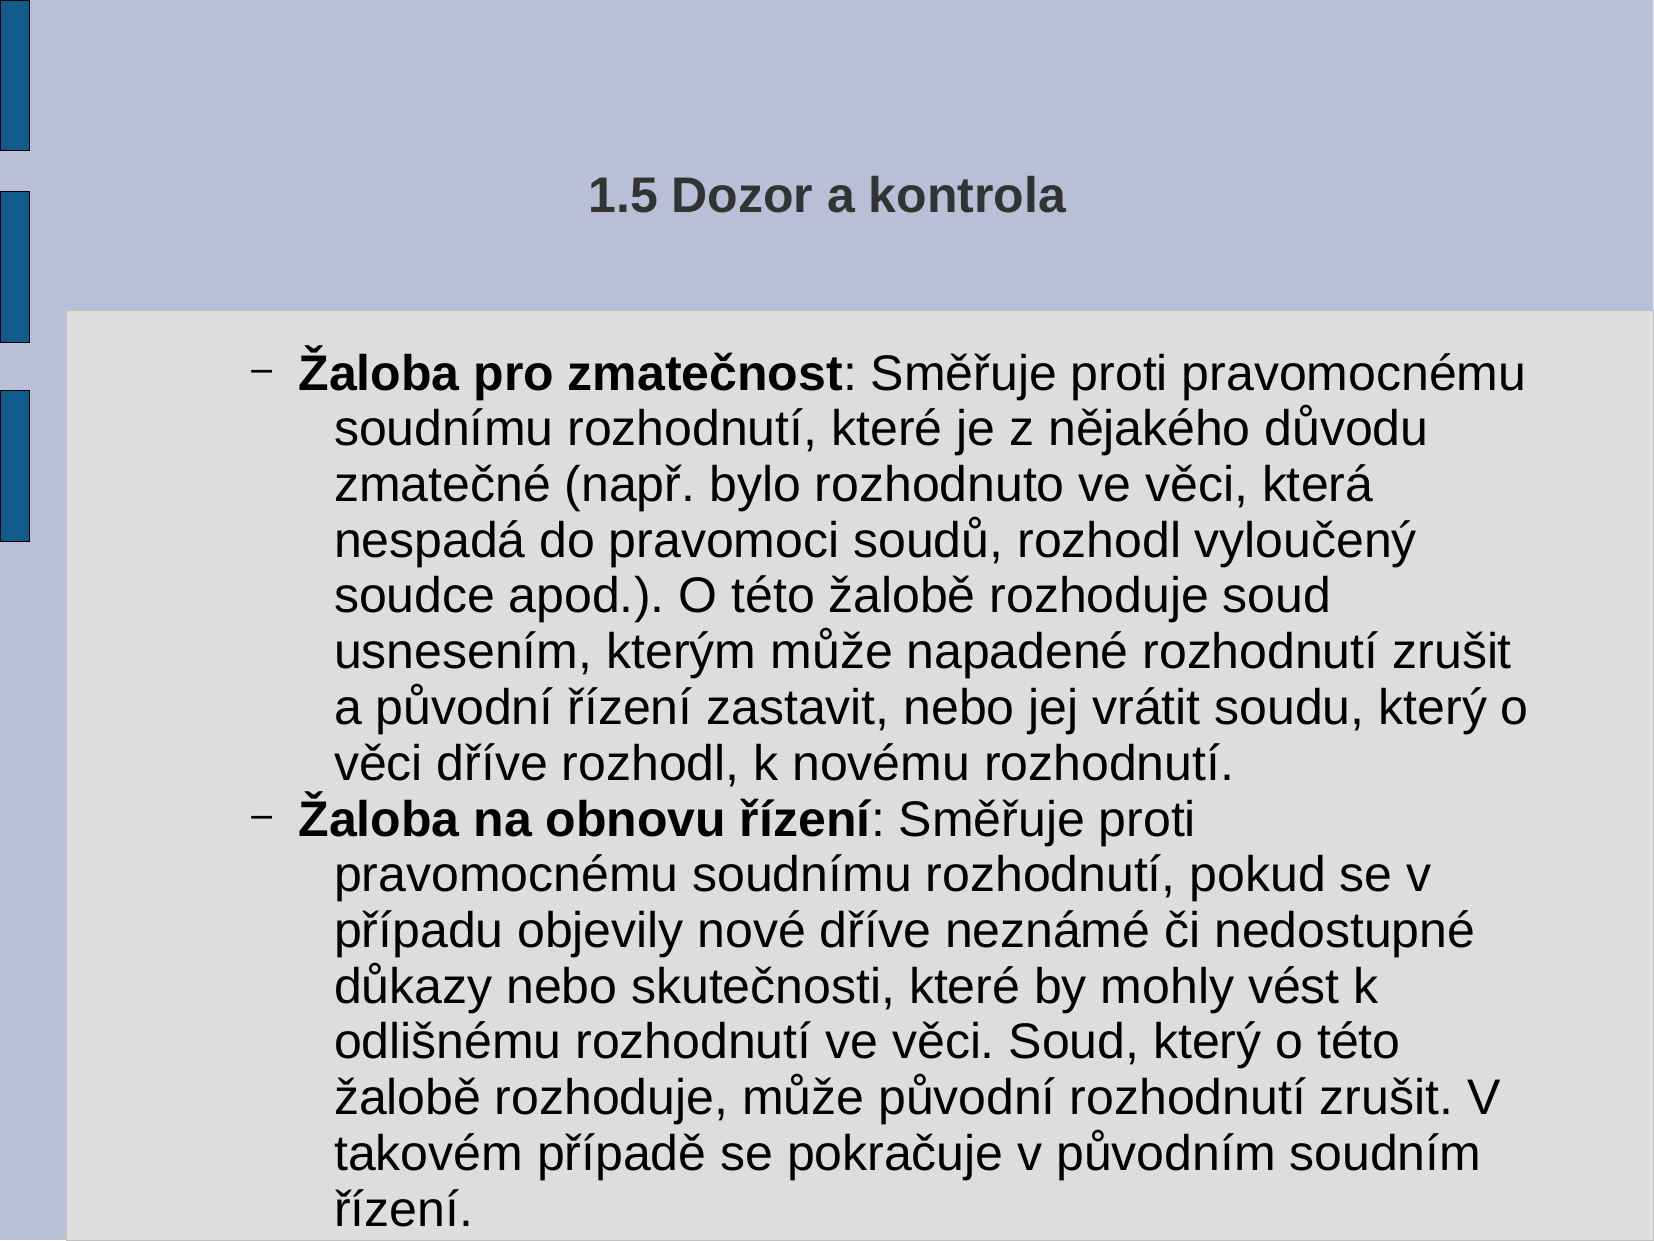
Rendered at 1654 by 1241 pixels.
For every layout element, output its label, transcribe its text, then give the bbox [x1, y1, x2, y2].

title 1.5 Dozor a kontrola [121, 91, 1534, 299]
list Žaloba pro zmatečnost: Směřuje proti pravomocnému soudnímu rozhodnutí, které je z nějakého důvodu zmatečné (např. bylo rozhodnuto ve věci, která nespadá do pravomoci soudů, rozhodl vyloučený soudce apod.). O této žalobě rozhoduje soud usnesením, kterým může napadené rozhodnutí zrušit a původní řízení zastavit, nebo jej vrátit soudu, který o věci dříve rozhodl, k novému rozhodnutí. Žaloba na obnovu řízení: Směřuje proti pravomocnému soudnímu rozhodnutí, pokud se v případu objevily nové dříve neznámé či nedostupné důkazy nebo skutečnosti, které by mohly vést k odlišnému rozhodnutí ve věci. Soud, který o této žalobě rozhoduje, může původní rozhodnutí zrušit. V takovém případě se pokračuje v původním soudním řízení. [121, 344, 1534, 1240]
